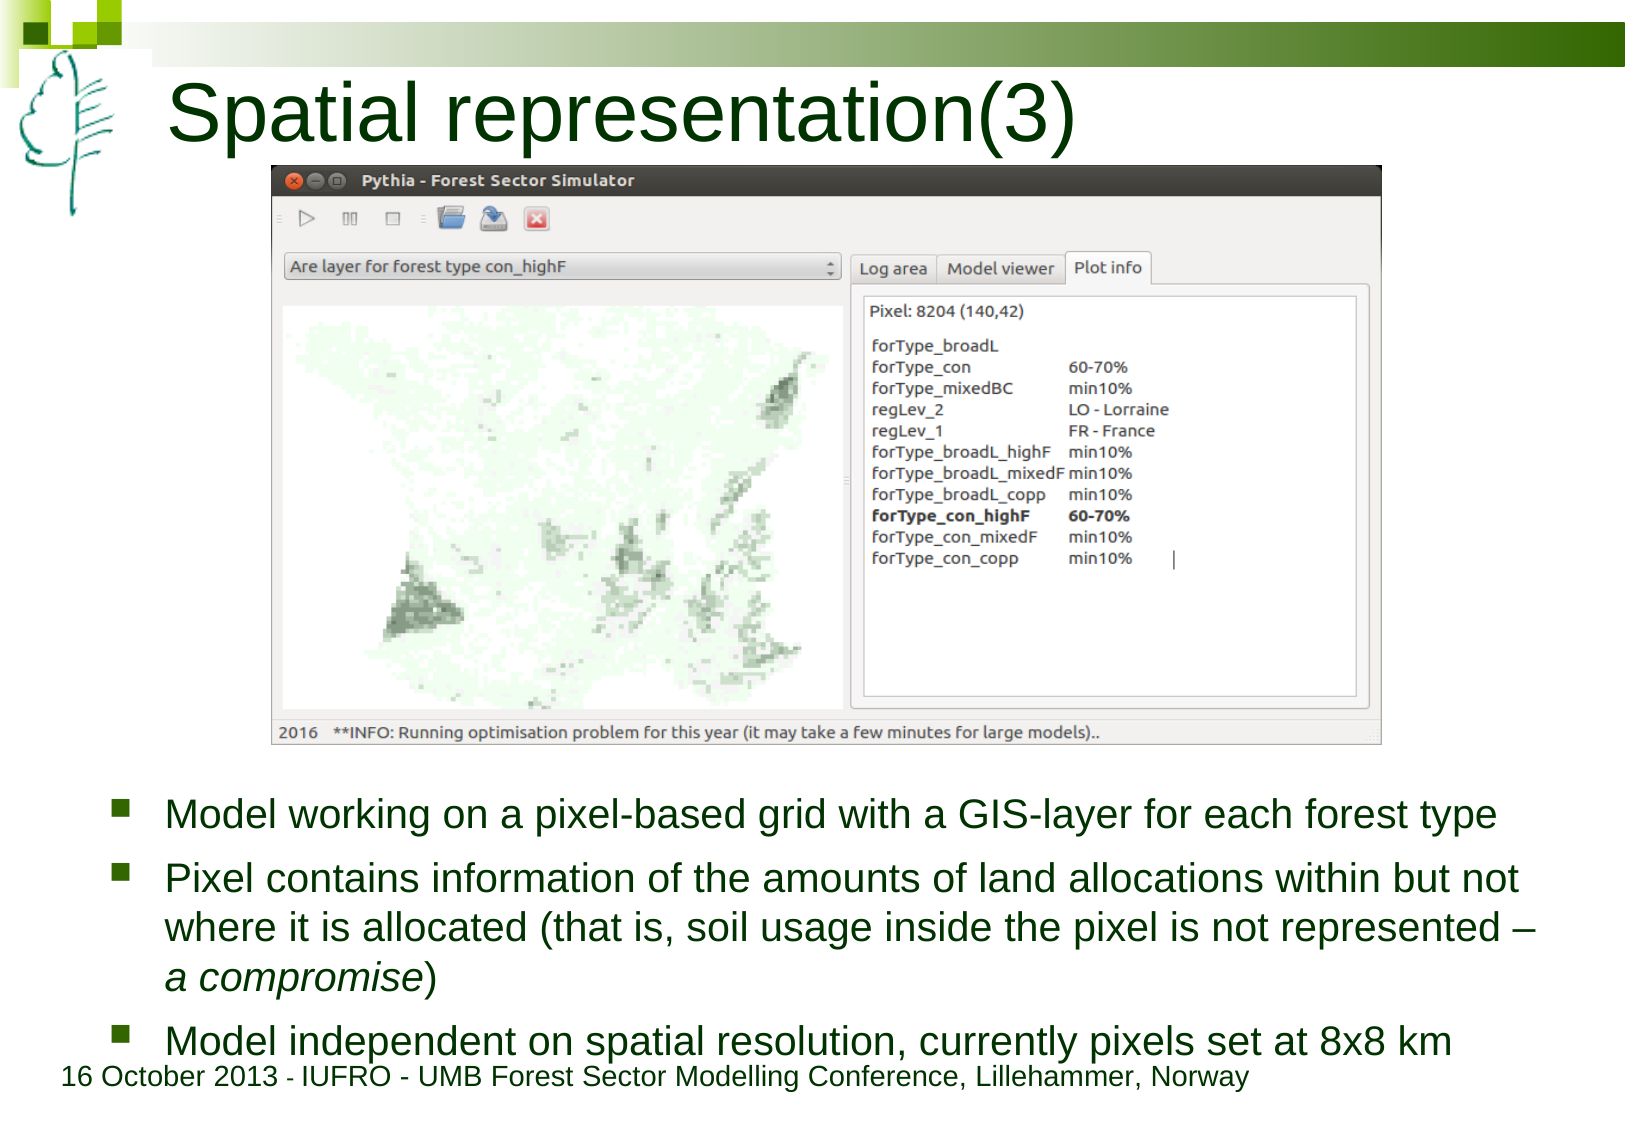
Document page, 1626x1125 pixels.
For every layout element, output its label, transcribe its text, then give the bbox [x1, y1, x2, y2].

picture [271, 165, 1382, 745]
picture [19, 49, 152, 220]
list Model working on a pixel-based grid with a GIS-layer for each forest type Pixel contains information of the amounts of land allocations within but not where it is allocated (that is, soil usage inside the pixel is not represented – a compromise) Model independent on spatial resolution, currently pixels set at 8x8 km [94, 779, 1557, 1075]
title Spatial representation(3) [152, 49, 1626, 166]
